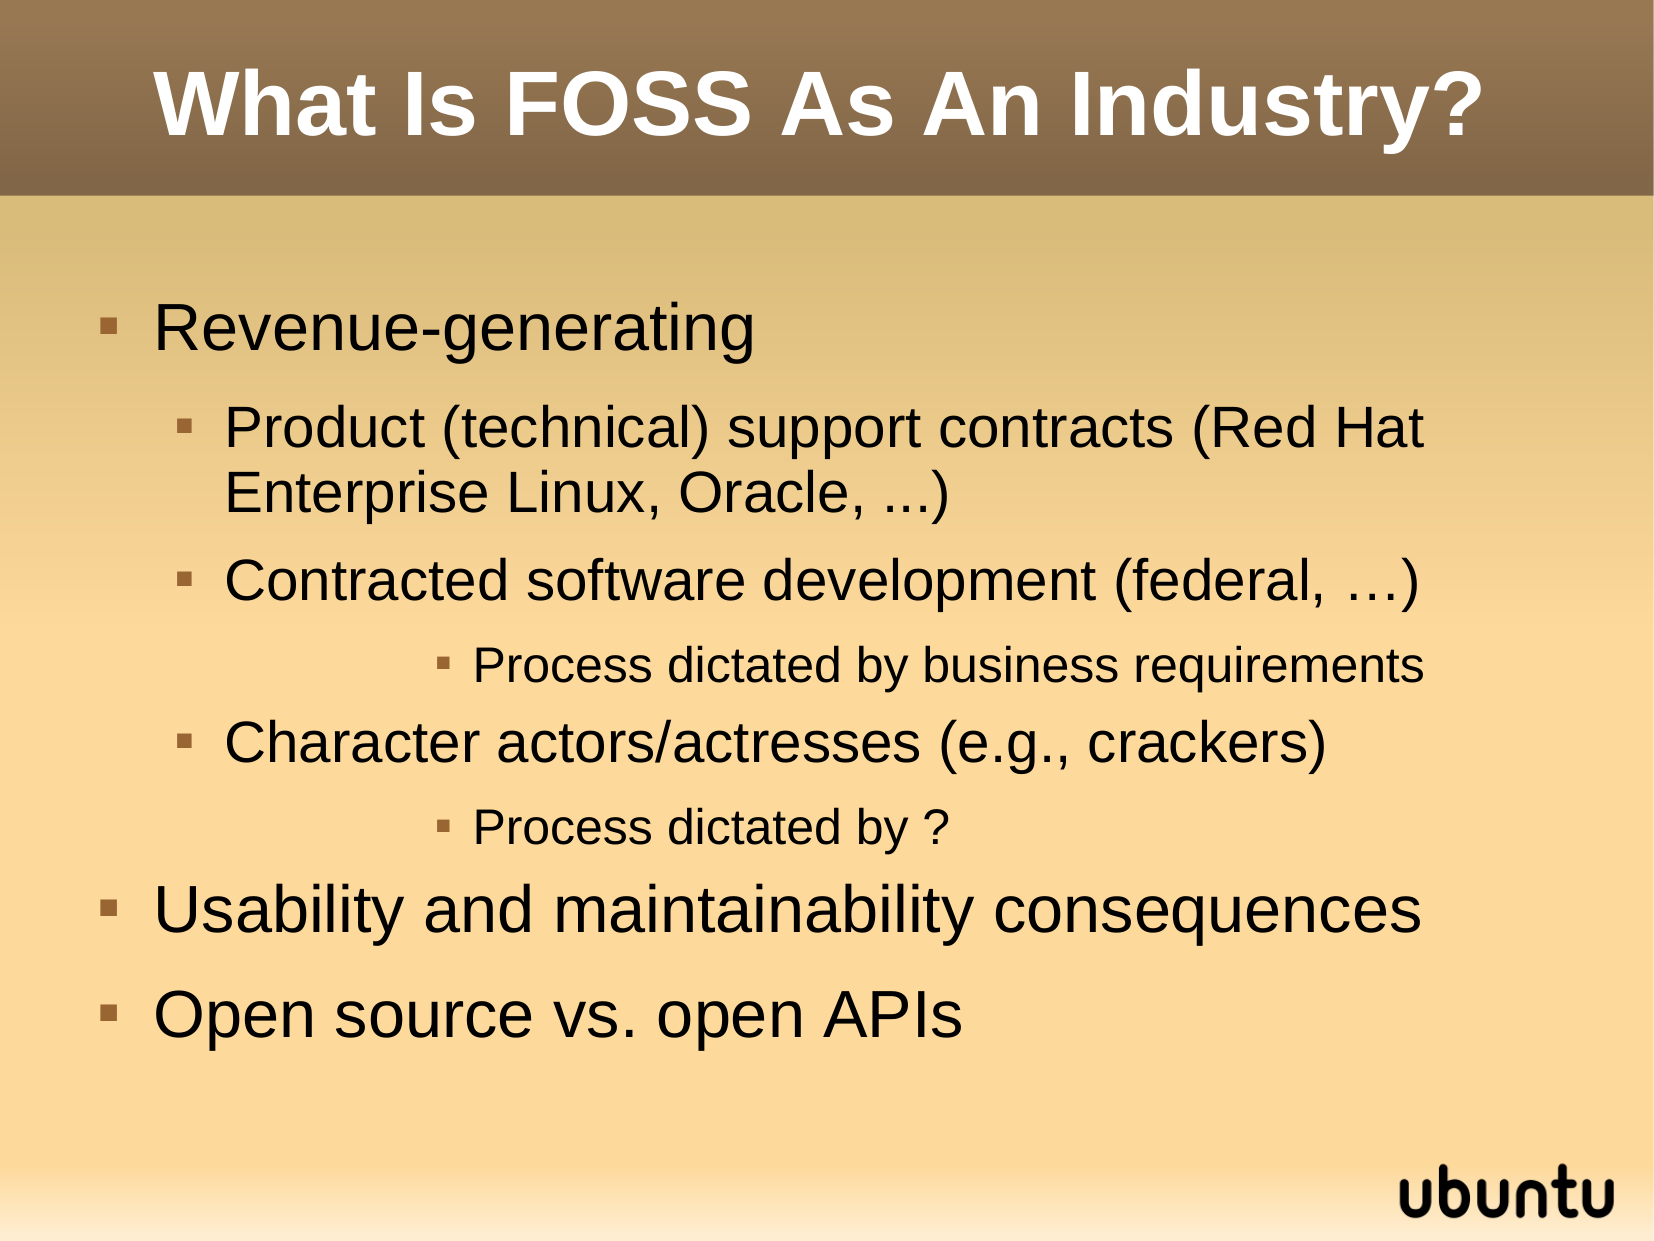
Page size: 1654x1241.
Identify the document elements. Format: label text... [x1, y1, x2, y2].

title What Is FOSS As An Industry? [76, 7, 1565, 200]
picture [0, 0, 1654, 1241]
list Revenue-generating Product (technical) support contracts (Red Hat Enterprise Linux, Oracle, ...) Contracted software development (federal, …) Process dictated by business requirements Character actors/actresses (e.g., crackers) Process dictated by ? Usability and maintainability consequences Open source vs. open APIs [82, 290, 1571, 1094]
